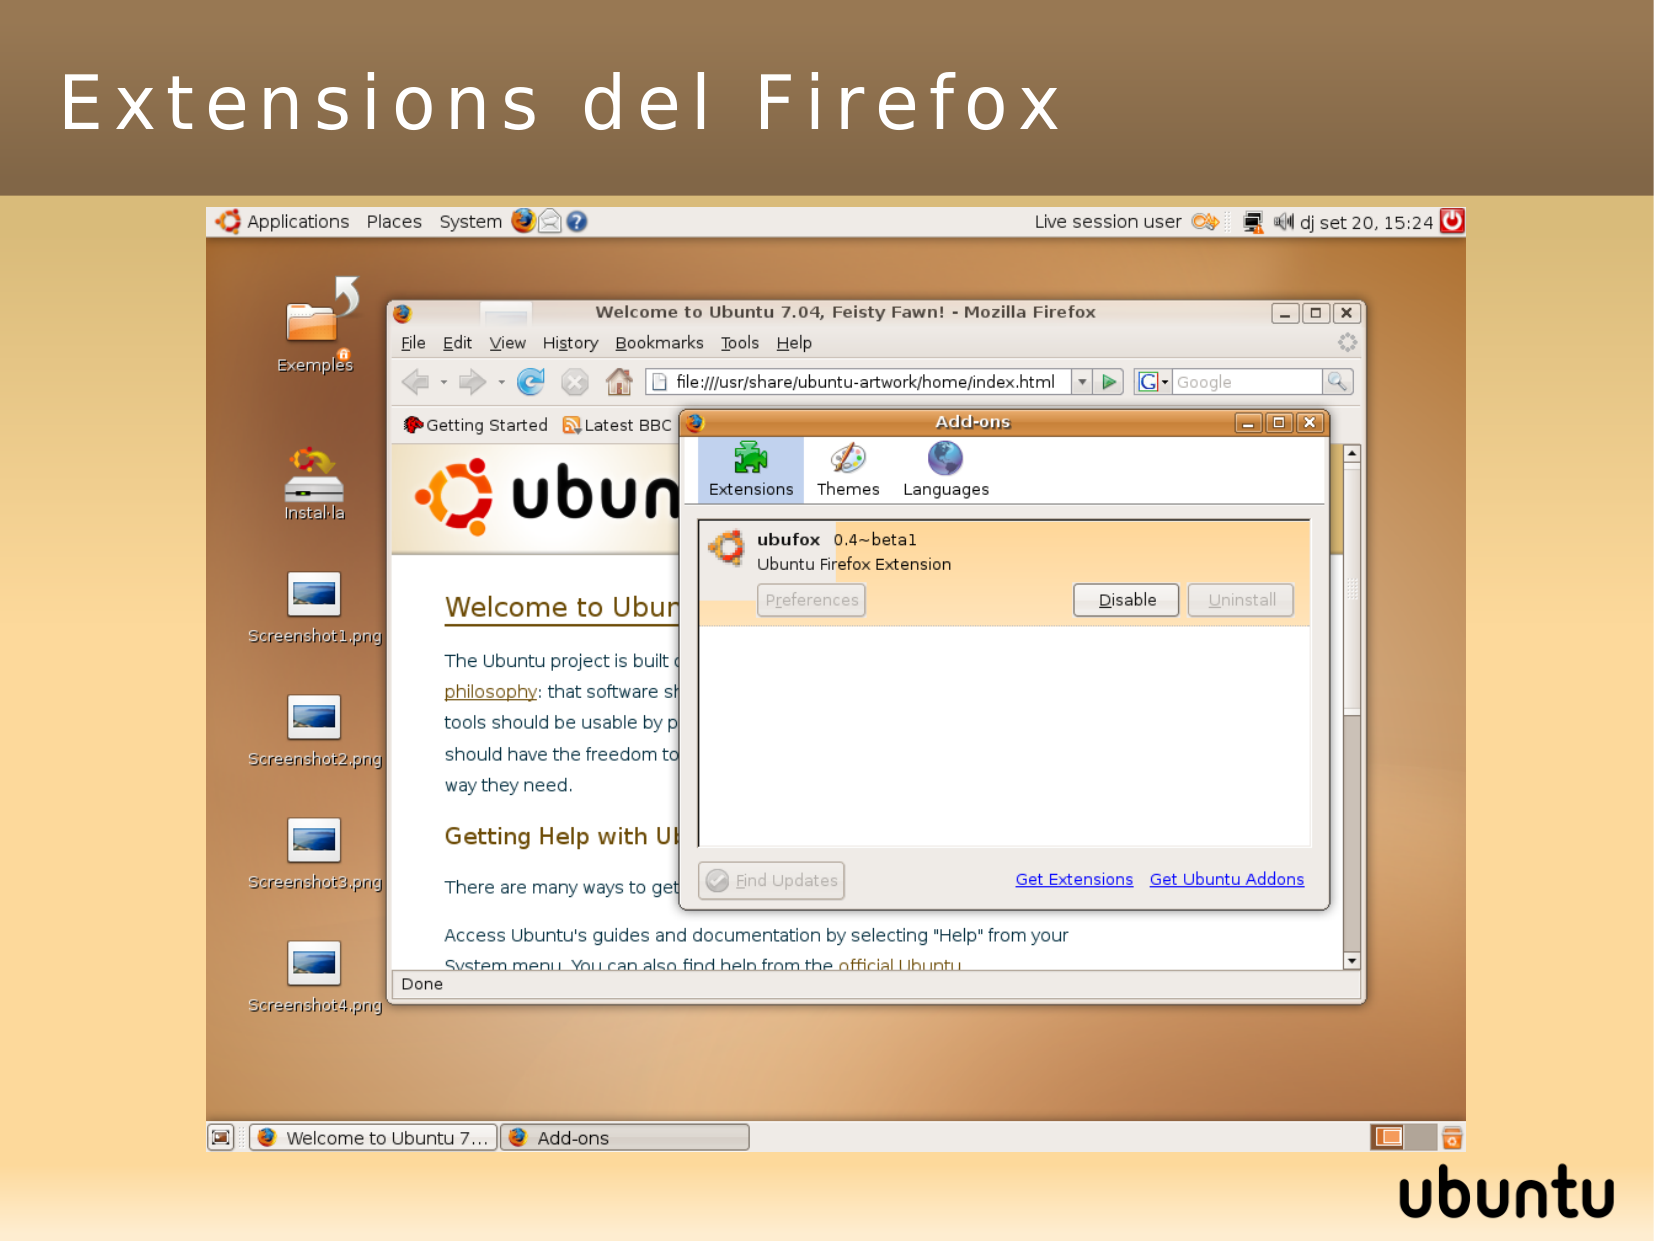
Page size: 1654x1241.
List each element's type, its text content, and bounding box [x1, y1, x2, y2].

picture [0, 0, 1654, 1241]
title Extensions del Firefox [59, 29, 1595, 178]
